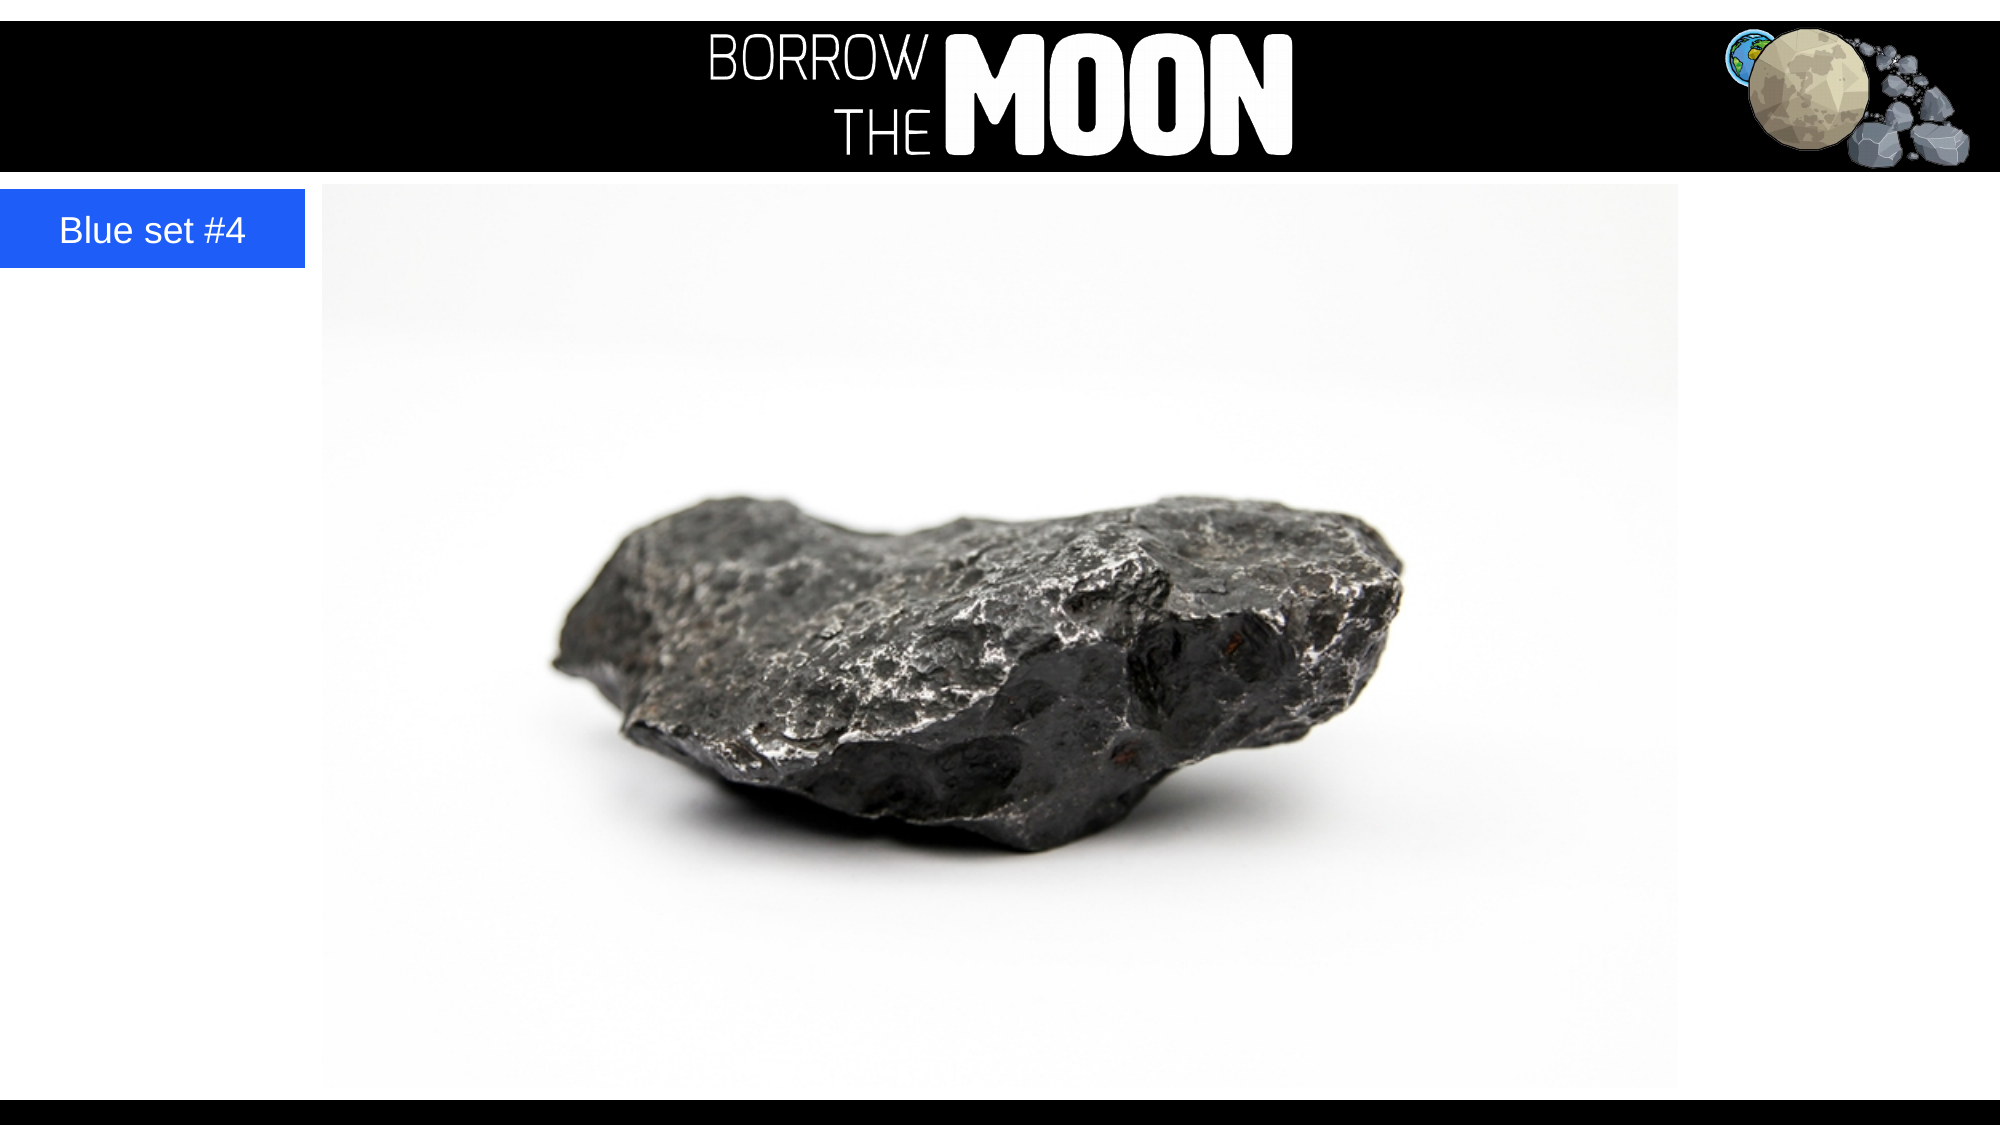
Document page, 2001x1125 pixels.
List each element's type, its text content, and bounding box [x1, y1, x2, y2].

picture [322, 184, 1678, 1088]
text_box Blue set #4 [0, 189, 305, 268]
